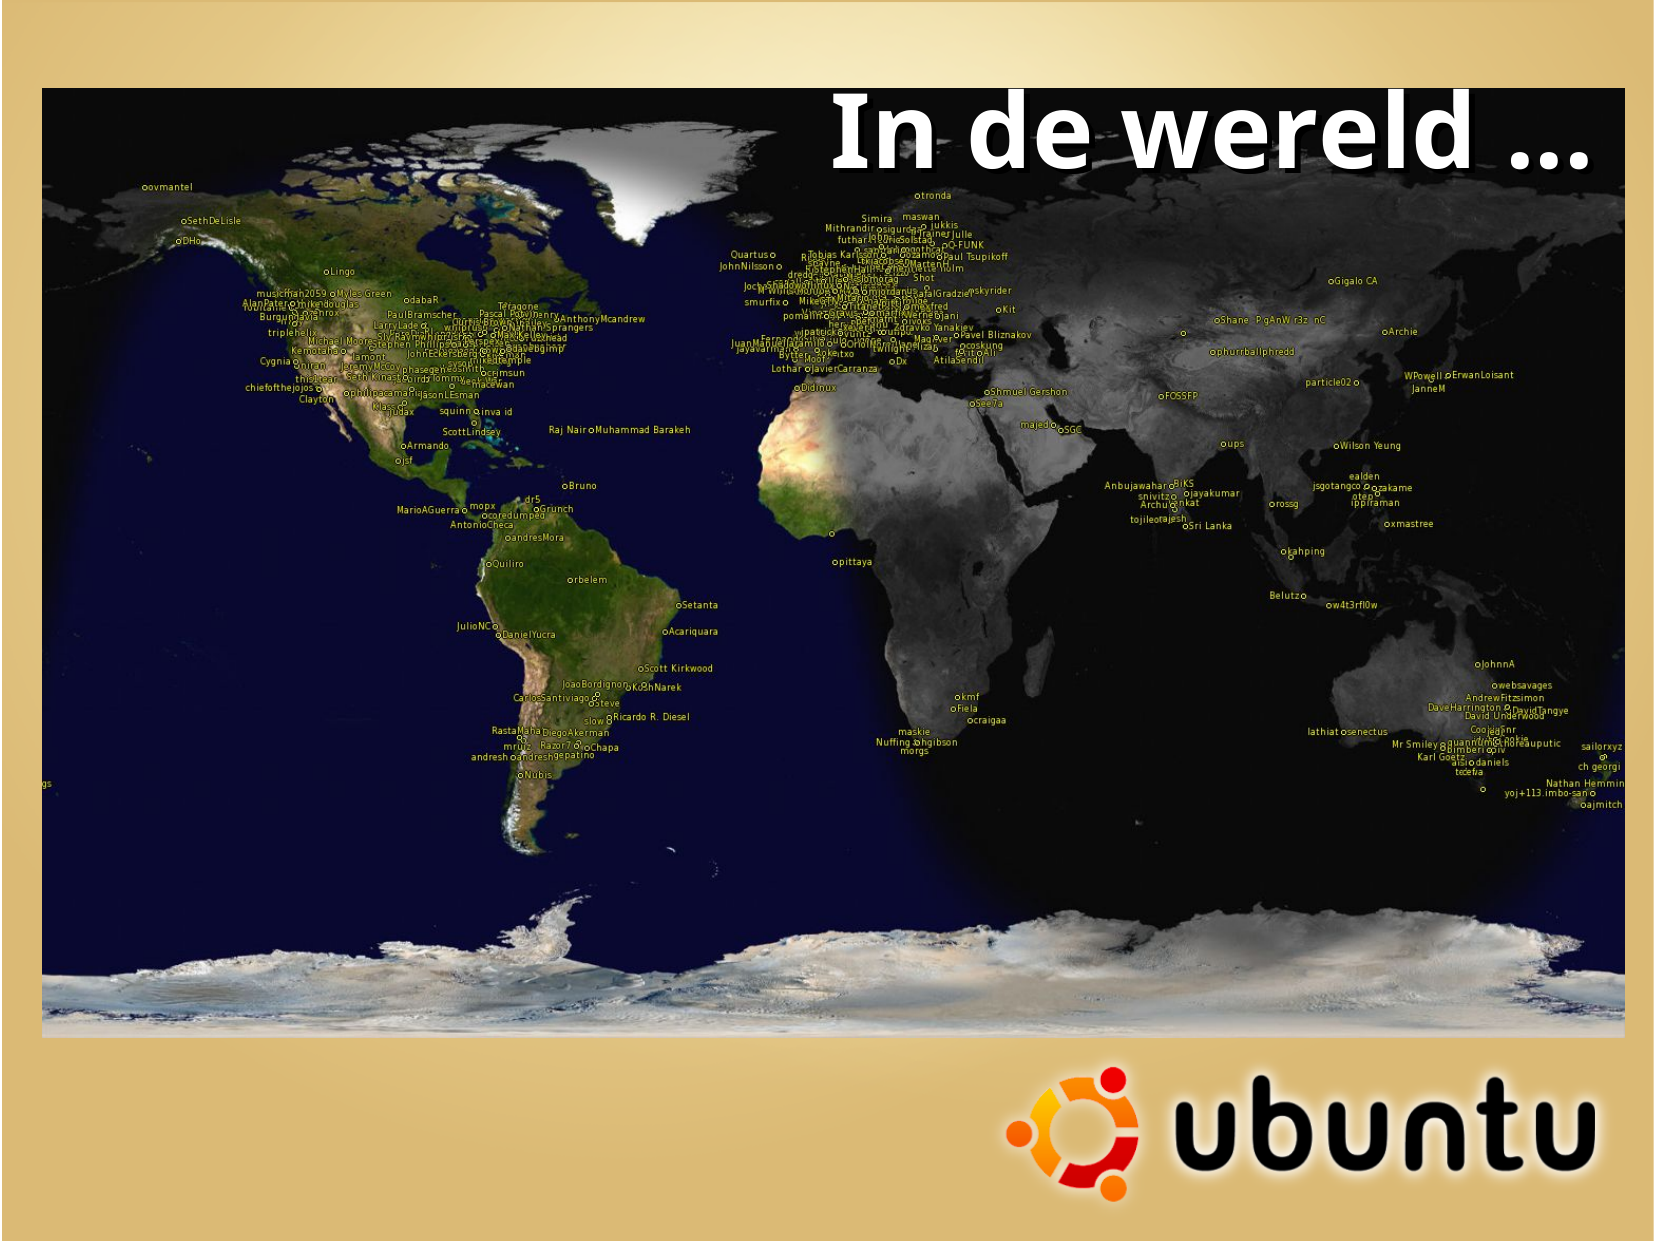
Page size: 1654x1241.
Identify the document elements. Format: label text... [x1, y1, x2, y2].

picture [2, 0, 1654, 1241]
title In de wereld ... [106, 29, 1595, 226]
